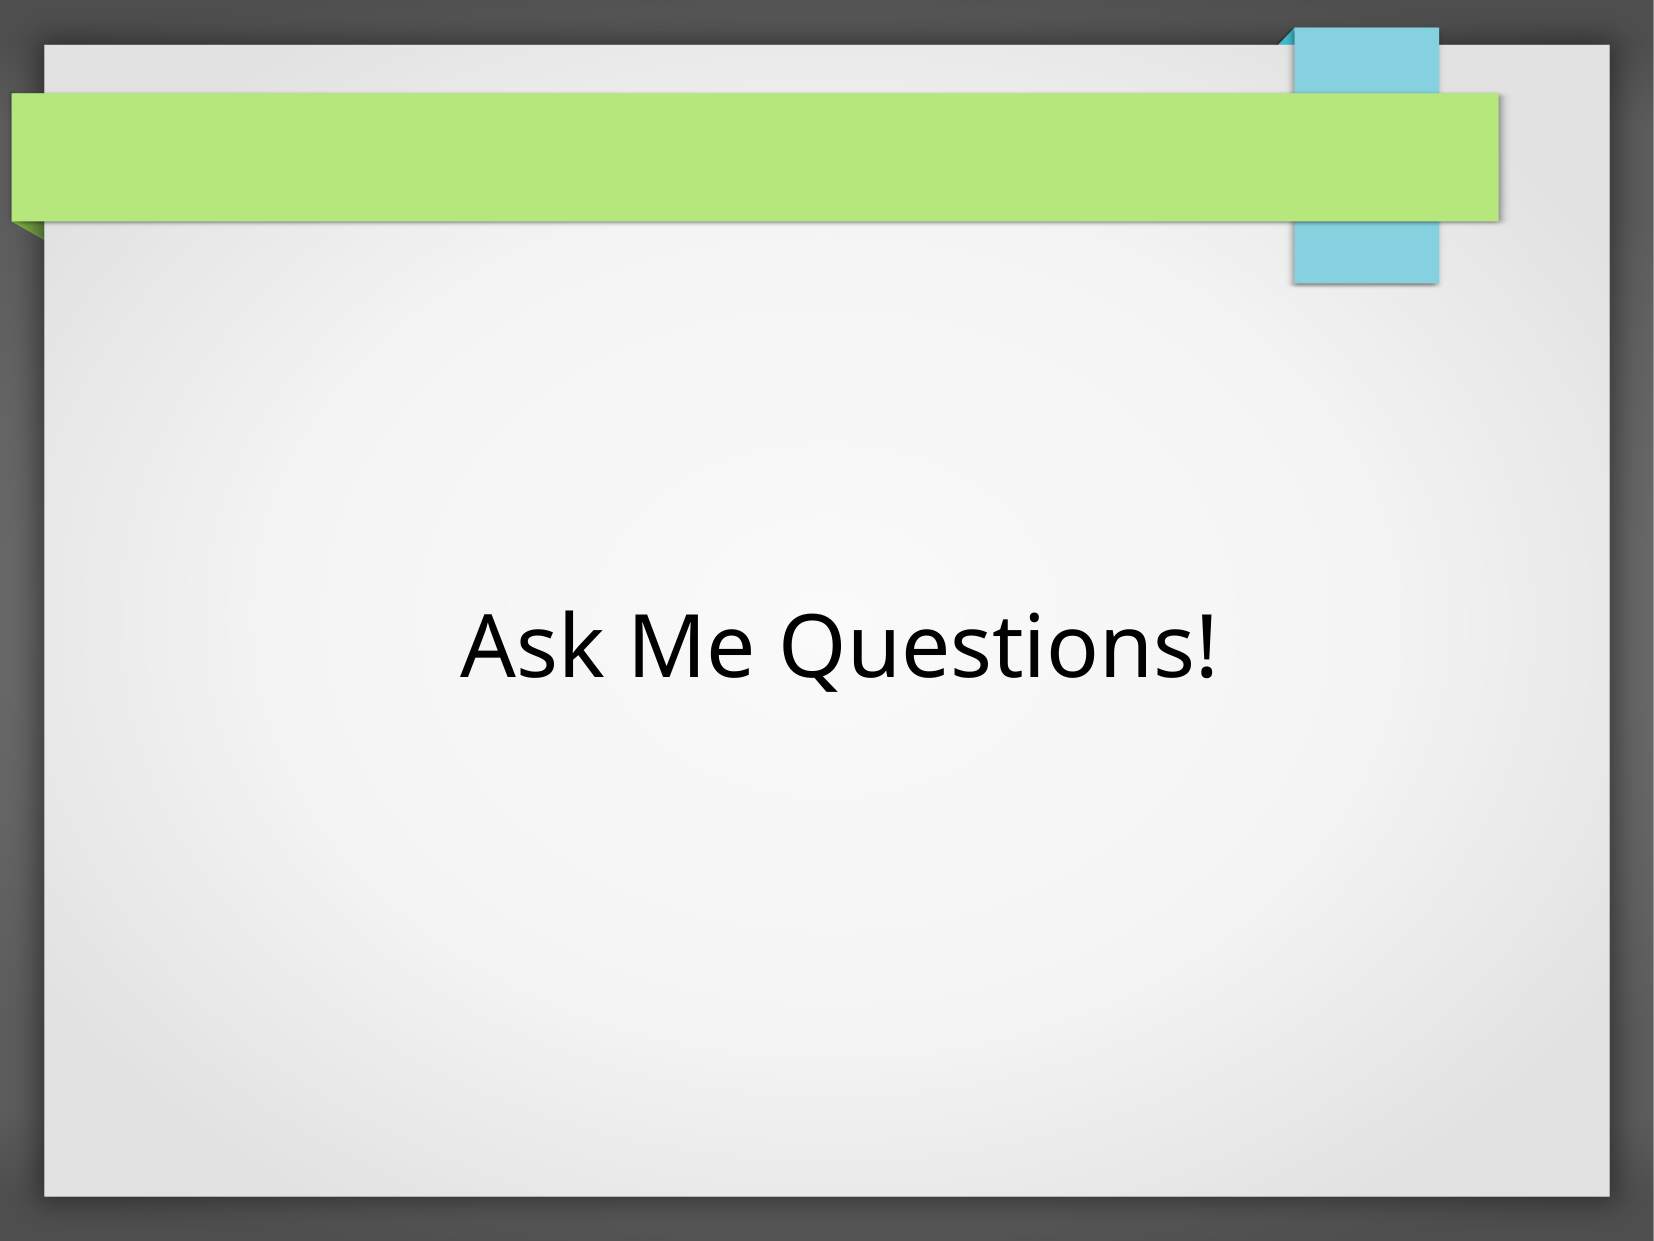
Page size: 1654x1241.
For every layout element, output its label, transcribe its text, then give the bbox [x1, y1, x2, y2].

picture [0, 0, 1654, 1241]
text_box Ask Me Questions! [445, 576, 1217, 721]
